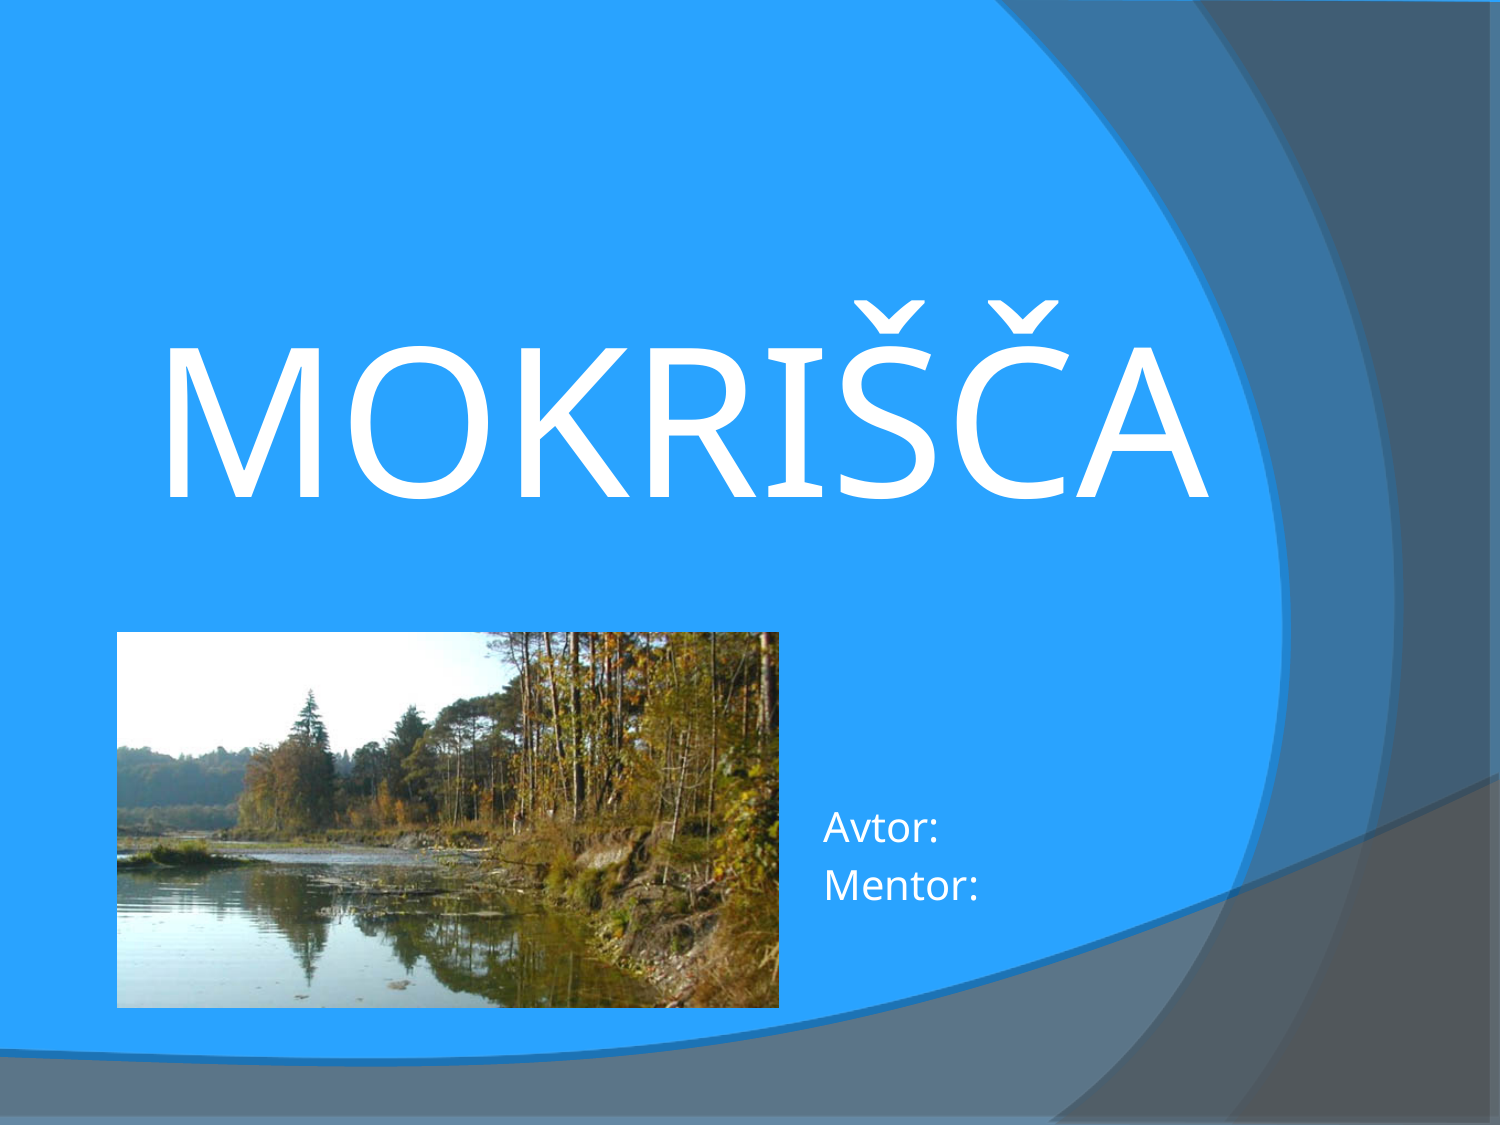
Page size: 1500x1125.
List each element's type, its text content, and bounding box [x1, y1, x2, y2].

subtitle Avtor: Mentor: [808, 750, 1438, 1026]
picture [117, 632, 779, 1008]
title Mokrišča [70, 281, 1290, 668]
